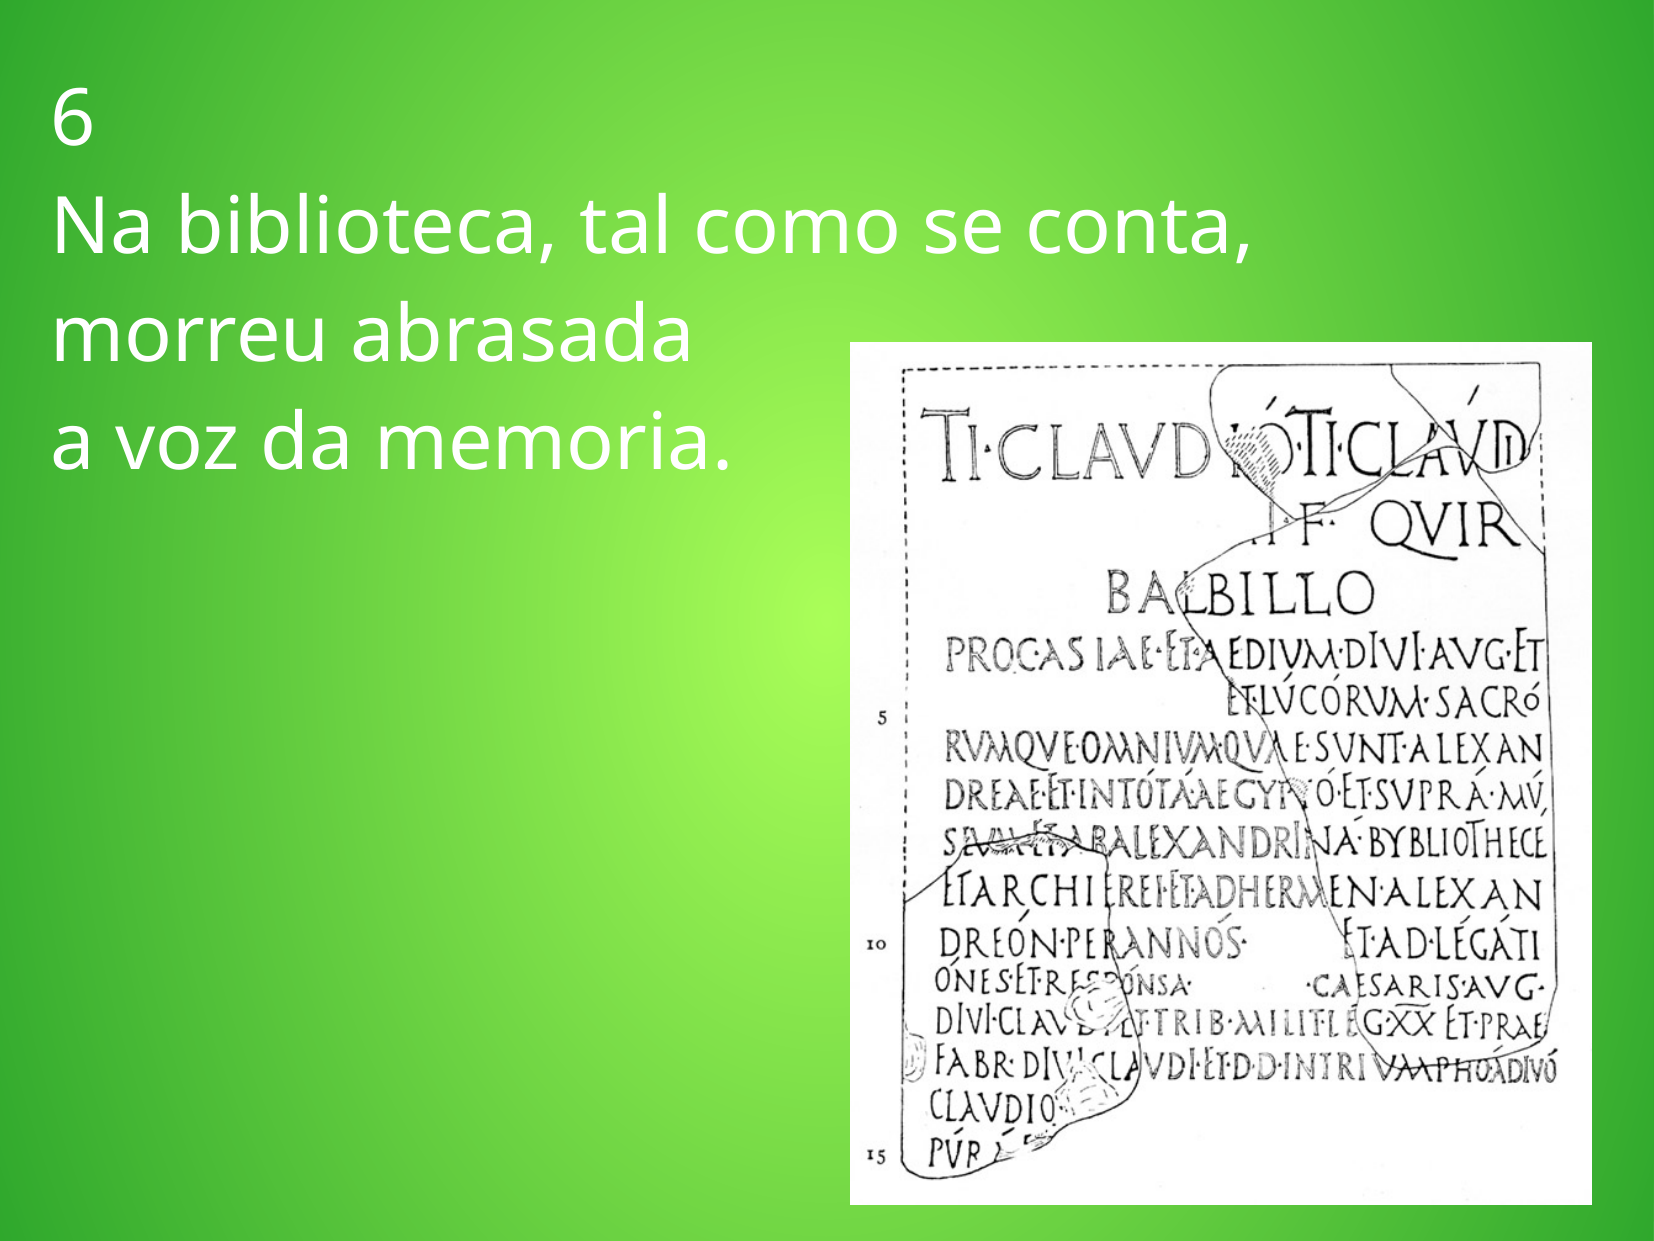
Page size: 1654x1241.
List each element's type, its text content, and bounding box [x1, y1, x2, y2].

text_box 6 Na biblioteca, tal como se conta, morreu abrasada a voz da memoria. [35, 53, 1654, 509]
picture [850, 342, 1592, 1205]
